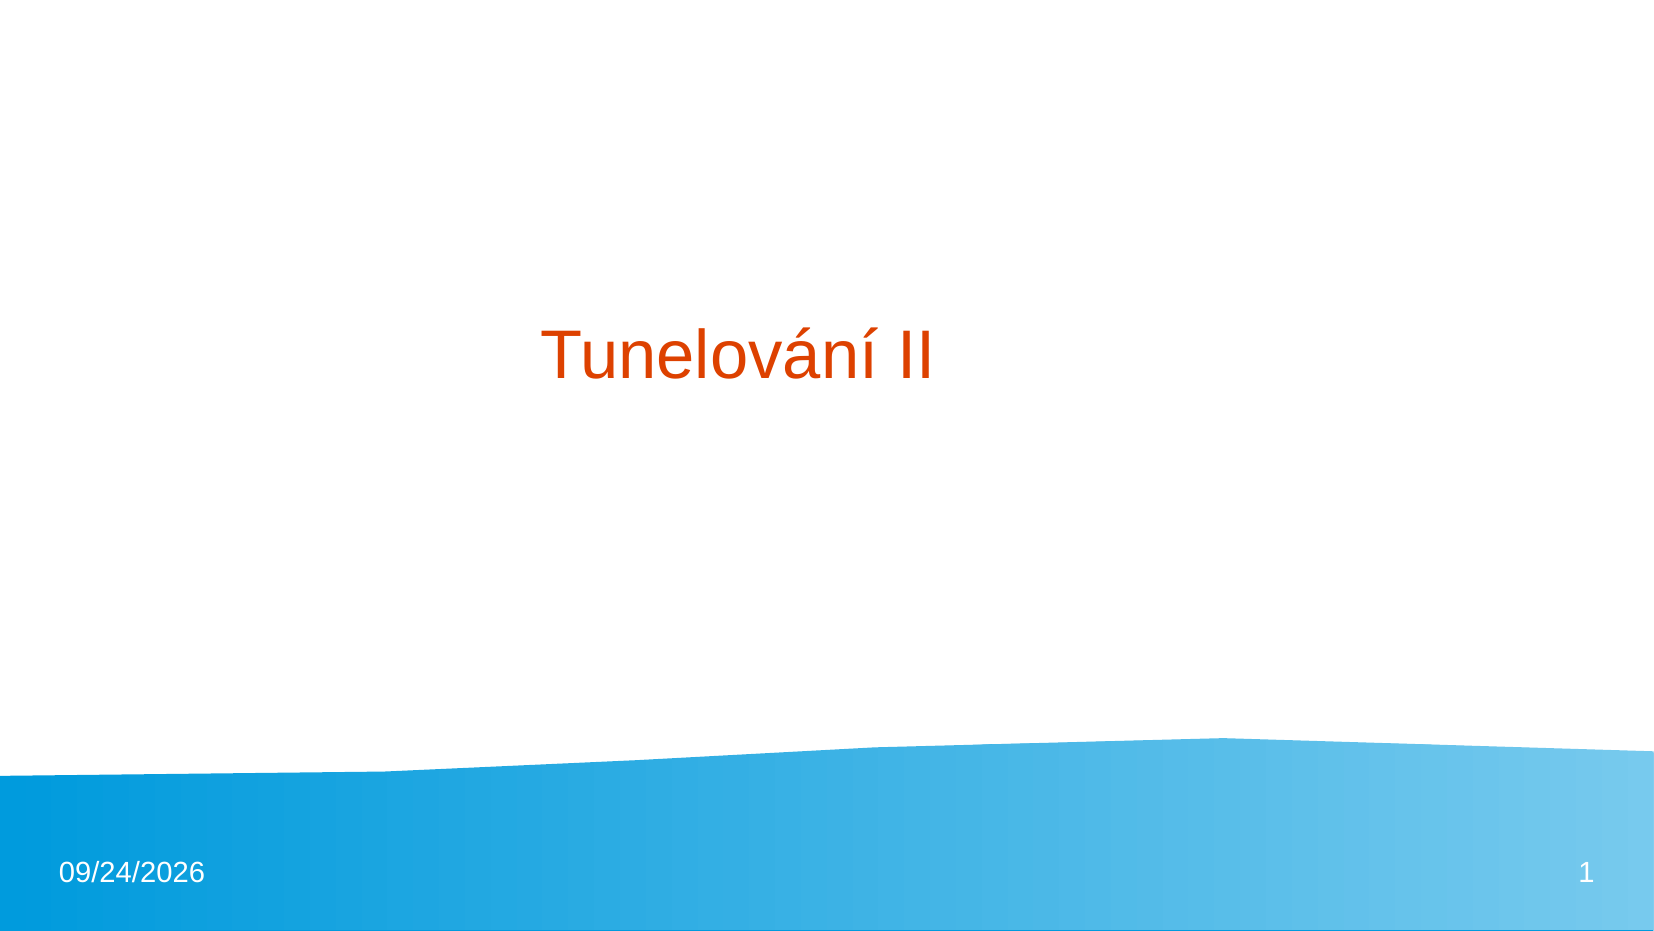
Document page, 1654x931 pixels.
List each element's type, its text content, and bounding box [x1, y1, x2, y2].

title Tunelování II [0, 265, 1477, 443]
